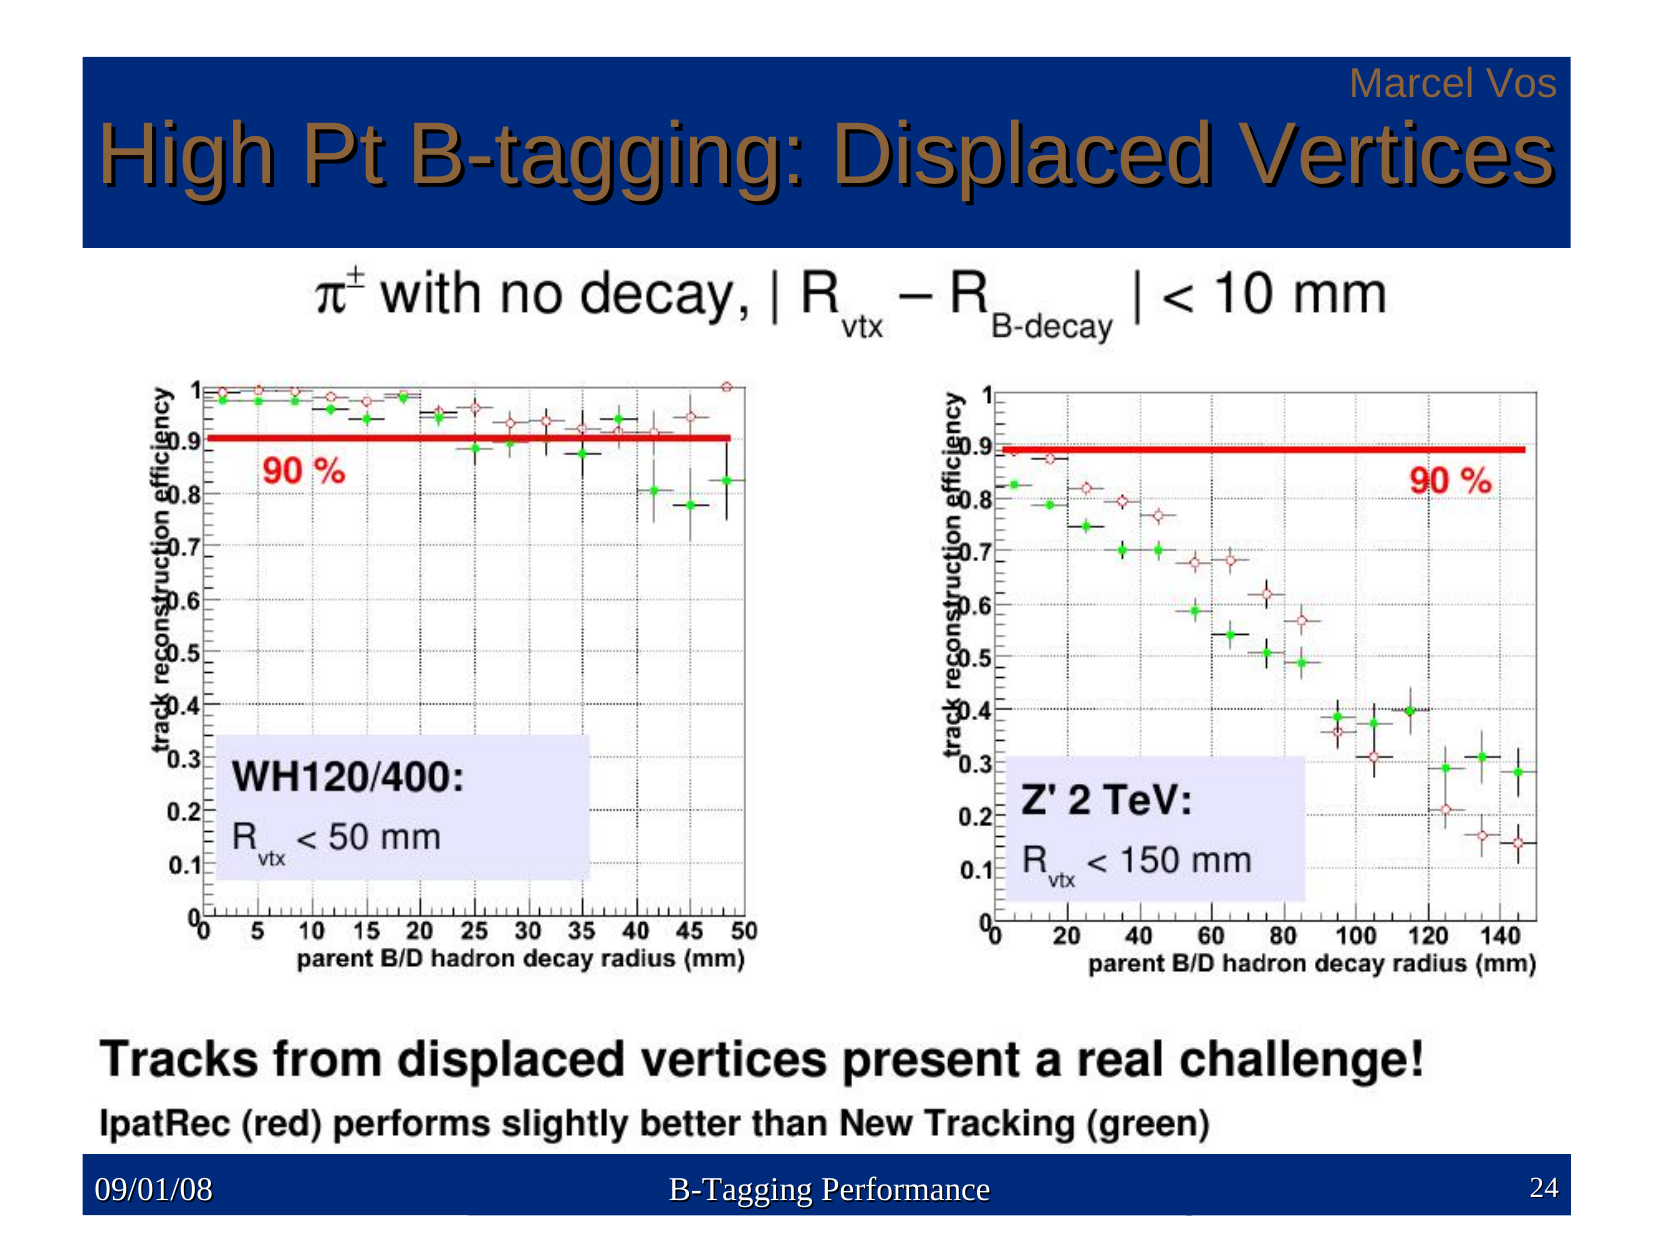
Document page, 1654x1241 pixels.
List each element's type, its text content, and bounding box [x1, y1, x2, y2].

picture [82, 248, 1574, 1154]
list Marcel Vos [951, 60, 1558, 123]
title High Pt B-tagging: Displaced Vertices [82, 56, 1571, 248]
